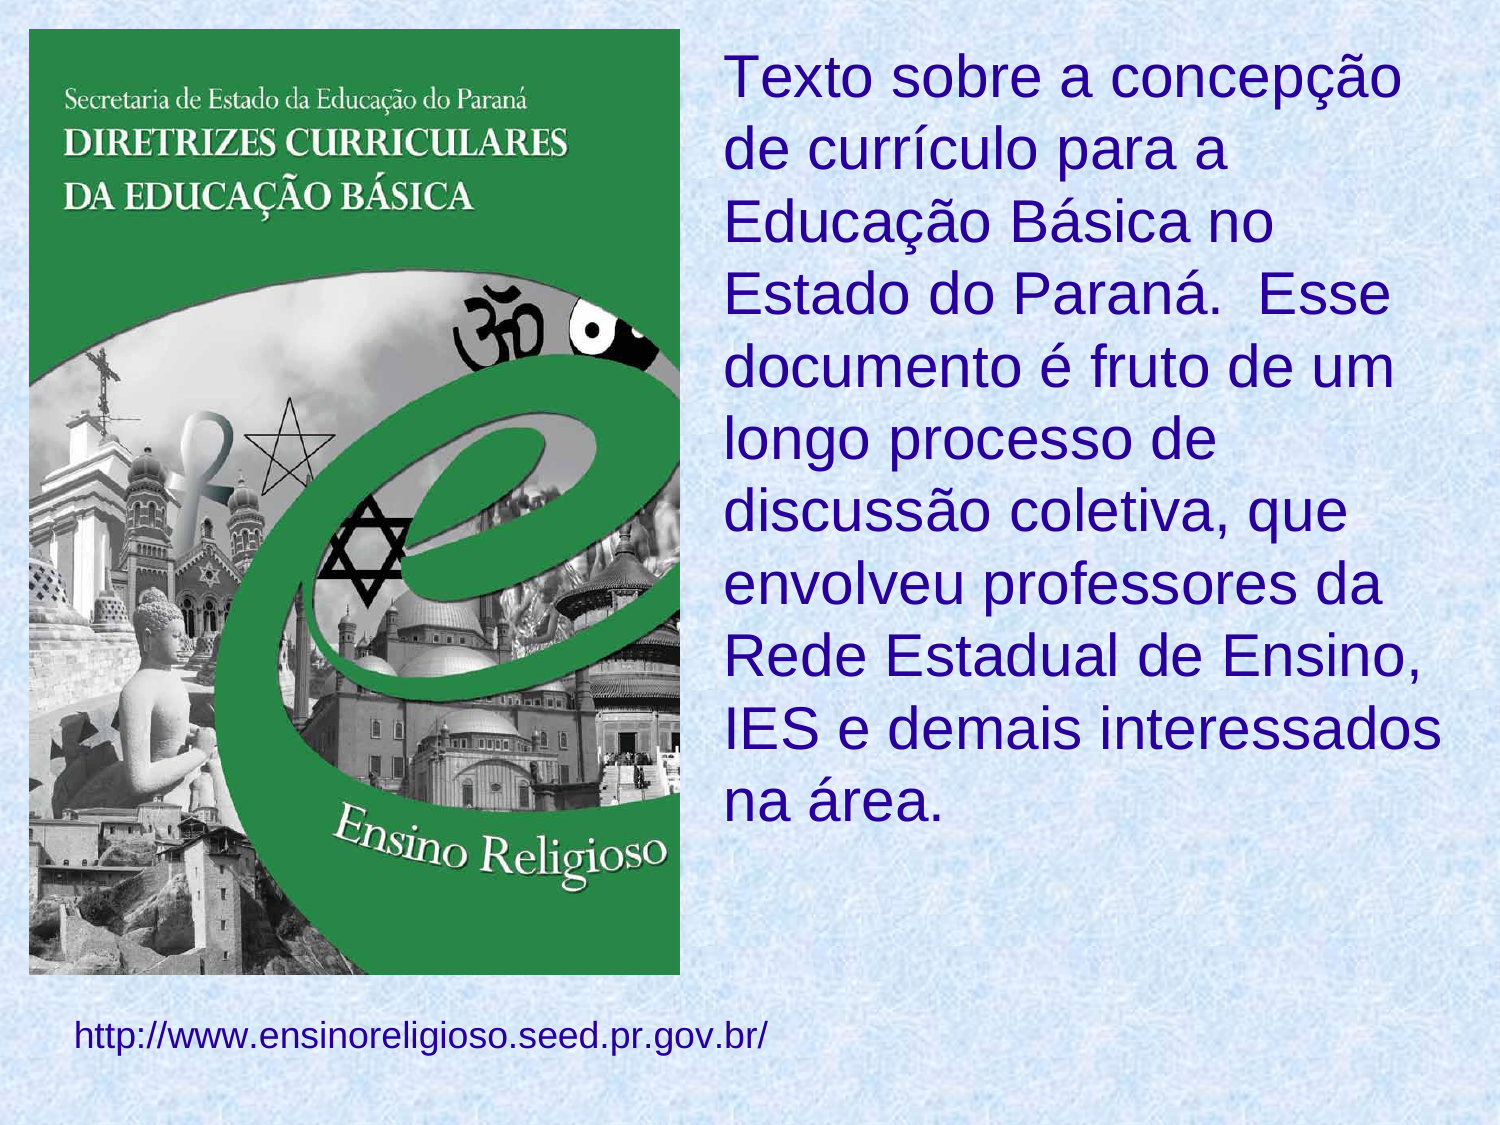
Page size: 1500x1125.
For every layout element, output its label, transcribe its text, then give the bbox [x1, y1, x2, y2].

text_box Texto sobre a concepção de currículo para a Educação Básica no Estado do Paraná. Esse documento é fruto de um longo processo de discussão coletiva, que envolveu professores da Rede Estadual de Ensino, IES e demais interessados na área. [708, 29, 1477, 944]
text_box http://www.ensinoreligioso.seed.pr.gov.br/ [59, 1003, 1152, 1064]
picture [0, 0, 1500, 1125]
